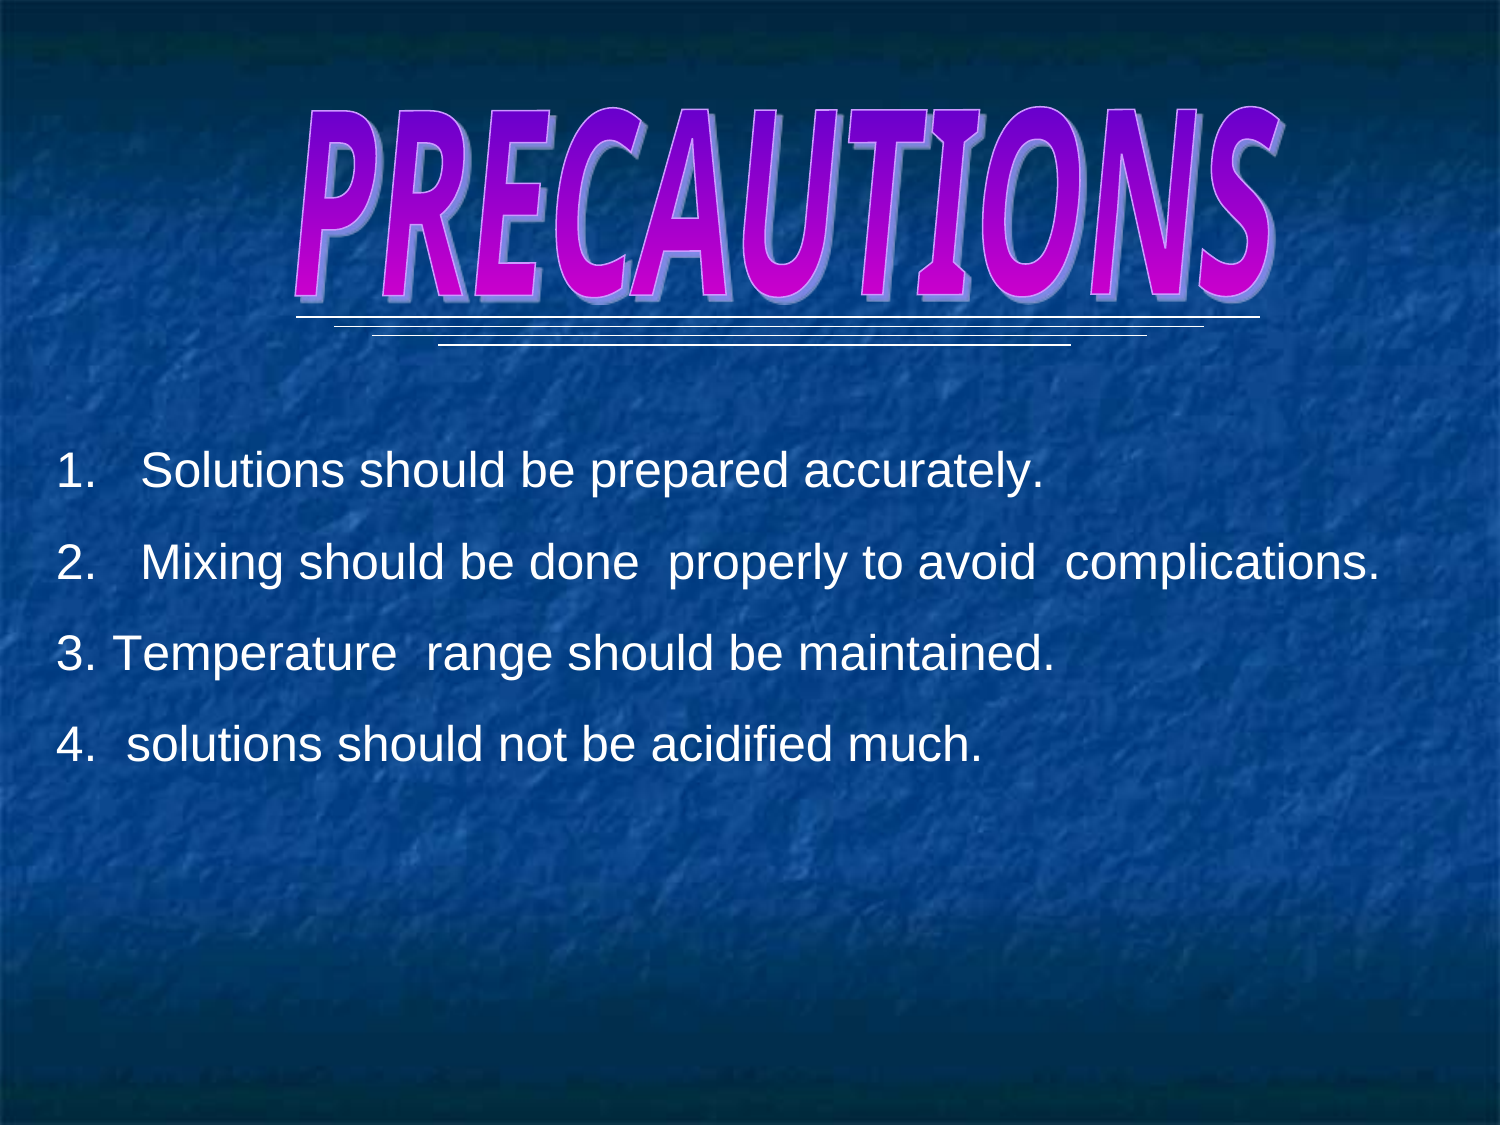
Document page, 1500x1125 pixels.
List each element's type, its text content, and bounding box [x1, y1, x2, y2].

picture [0, 0, 1500, 1125]
text_box PRECAUTIONS [743, 109, 837, 298]
text_box PRECAUTIONS [475, 110, 550, 296]
text_box PRECAUTIONS [295, 110, 377, 296]
text_box PRECAUTIONS [982, 106, 1081, 297]
text_box PRECAUTIONS [1199, 106, 1279, 297]
text_box PRECAUTIONS [556, 107, 641, 298]
text_box PRECAUTIONS [848, 109, 927, 295]
text_box PRECAUTIONS [917, 109, 980, 295]
text_box PRECAUTIONS [629, 109, 727, 296]
text_box PRECAUTIONS [382, 110, 465, 296]
text_box PRECAUTIONS [1090, 109, 1197, 295]
text_box Solutions should be prepared accurately. Mixing should be done properly to avoid complications. Temperature range should be maintained. solutions should not be acidified much. [41, 430, 1431, 871]
